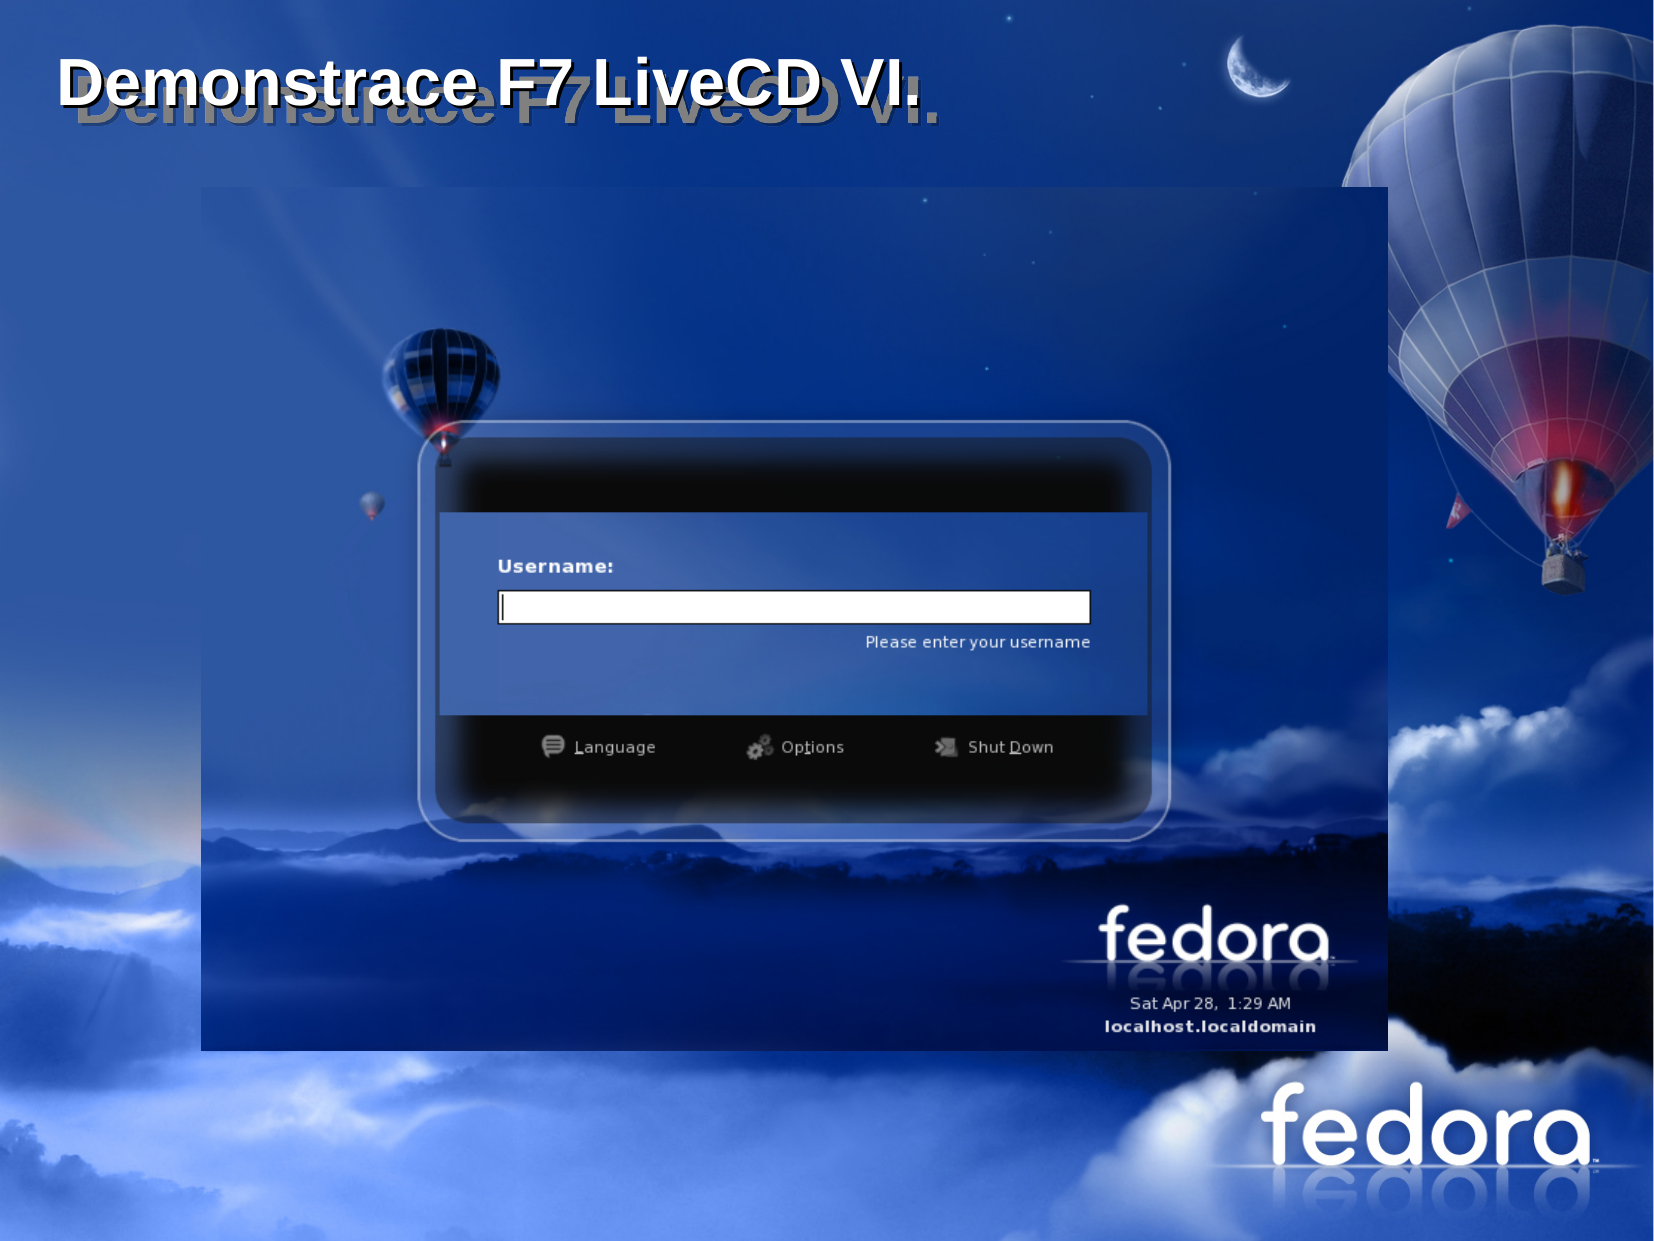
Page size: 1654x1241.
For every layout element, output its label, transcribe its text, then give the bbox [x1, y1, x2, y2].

picture [0, 0, 1654, 1241]
text_box Demonstrace F7 LiveCD VI. [41, 37, 1613, 154]
